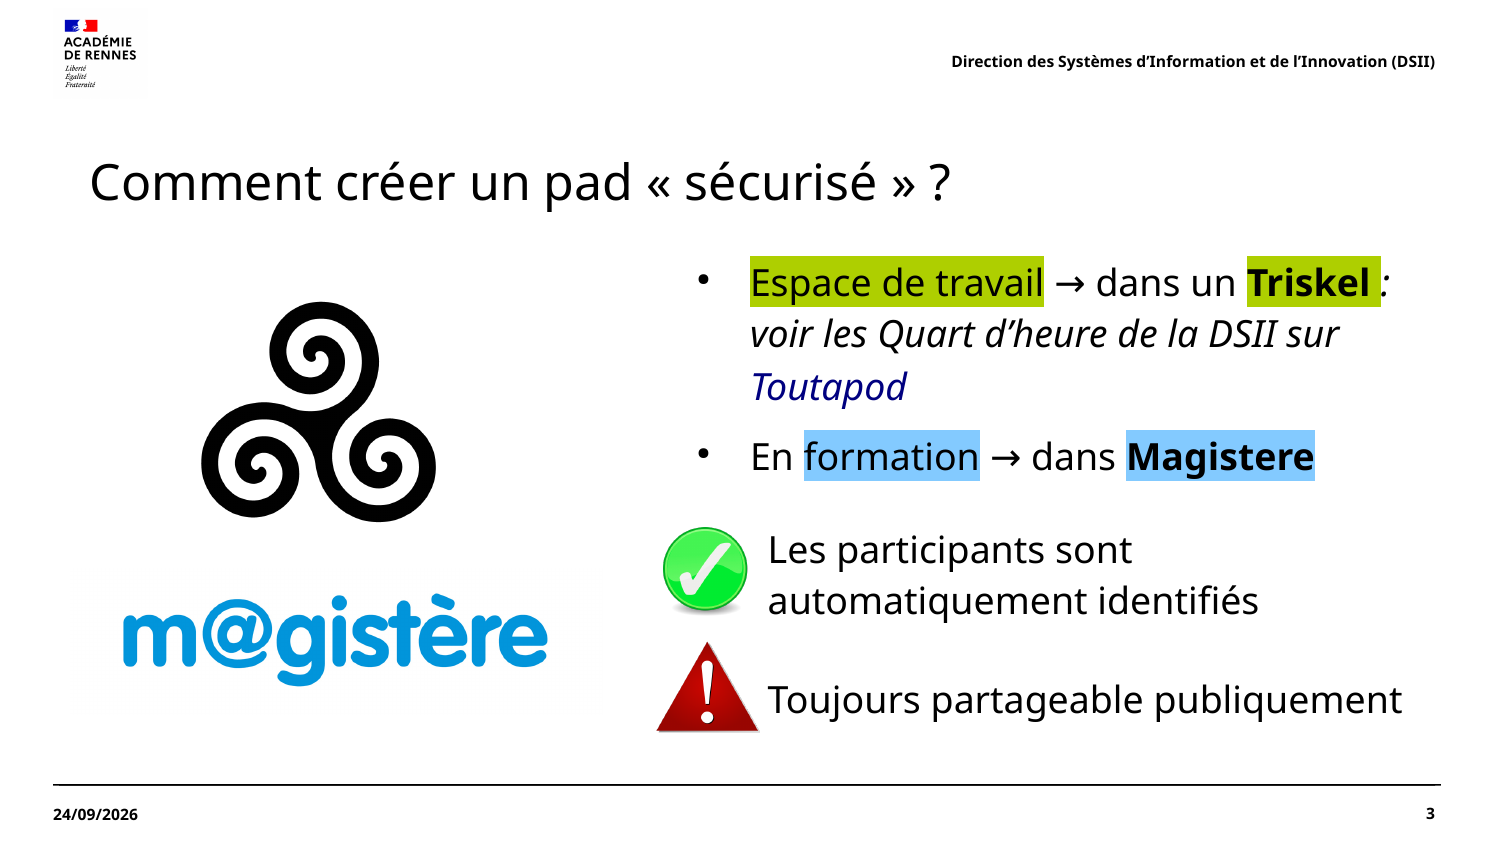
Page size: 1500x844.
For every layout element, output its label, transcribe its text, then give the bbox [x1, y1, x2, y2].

picture [655, 641, 760, 733]
slide_number 19/04/2024 [53, 787, 245, 844]
slide_number <numéro> [1213, 784, 1436, 844]
picture [70, 568, 603, 715]
list Espace de travail → dans un Triskel : voir les Quart d’heure de la DSII sur Toutapod En formation → dans Magistere Les participants sont automatiquement identifiés Toujours partageable publiquement [679, 251, 1447, 754]
footer Direction des Systèmes d’Information et de l’Innovation (DSII) [470, 32, 1436, 92]
picture [53, 8, 148, 99]
title Comment créer un pad « sécurisé » ? [75, 110, 1425, 252]
picture [659, 525, 751, 616]
picture [194, 295, 443, 529]
